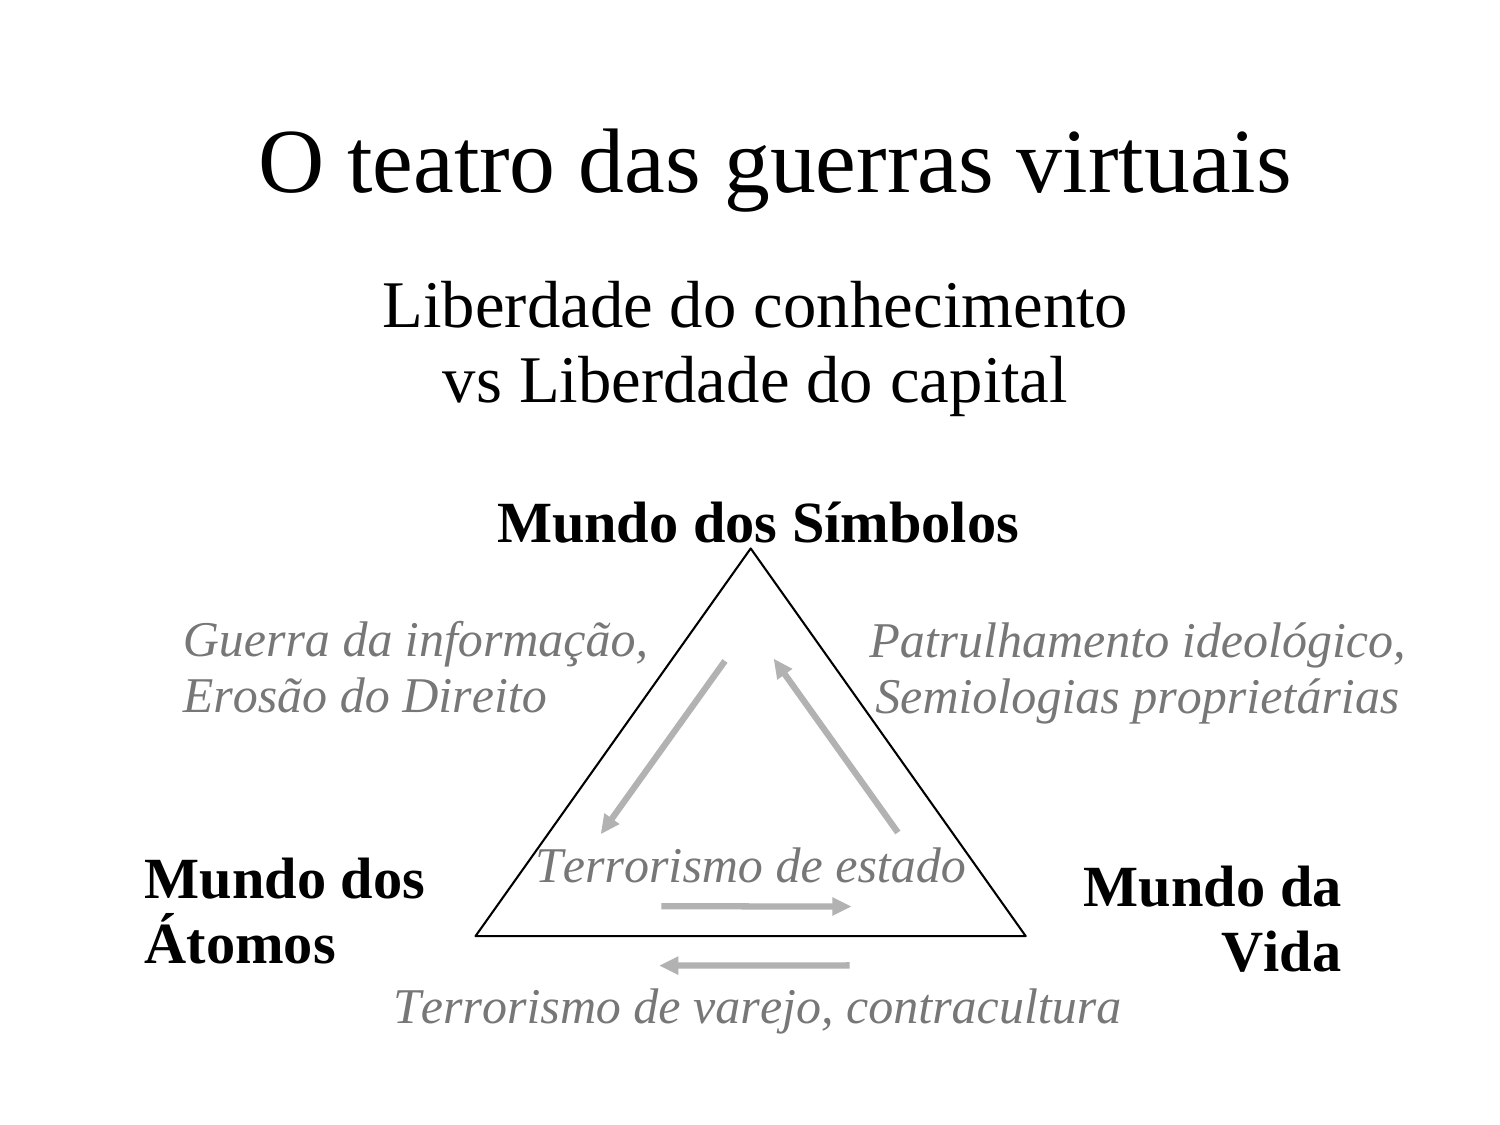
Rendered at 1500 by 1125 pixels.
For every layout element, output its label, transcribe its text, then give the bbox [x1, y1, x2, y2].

text_box Liberdade do conhecimento vs Liberdade do capital [384, 263, 1129, 412]
text_box Terrorismo de estado [520, 826, 1034, 902]
text_box [835, 738, 948, 826]
title O teatro das guerras virtuais [138, 65, 1414, 253]
text_box Mundo dos Átomos [129, 834, 456, 991]
text_box Terrorismo de varejo, contracultura [255, 967, 1260, 1044]
text_box [553, 736, 666, 826]
text_box [616, 564, 888, 826]
text_box Guerra da informação, Erosão do Direito [167, 600, 671, 736]
text_box Mundo dos Símbolos [480, 478, 1036, 564]
text_box [475, 873, 1026, 937]
text_box Mundo da Vida [1068, 842, 1358, 998]
text_box Patrulhamento ideológico, Semiologias proprietárias [829, 602, 1446, 738]
